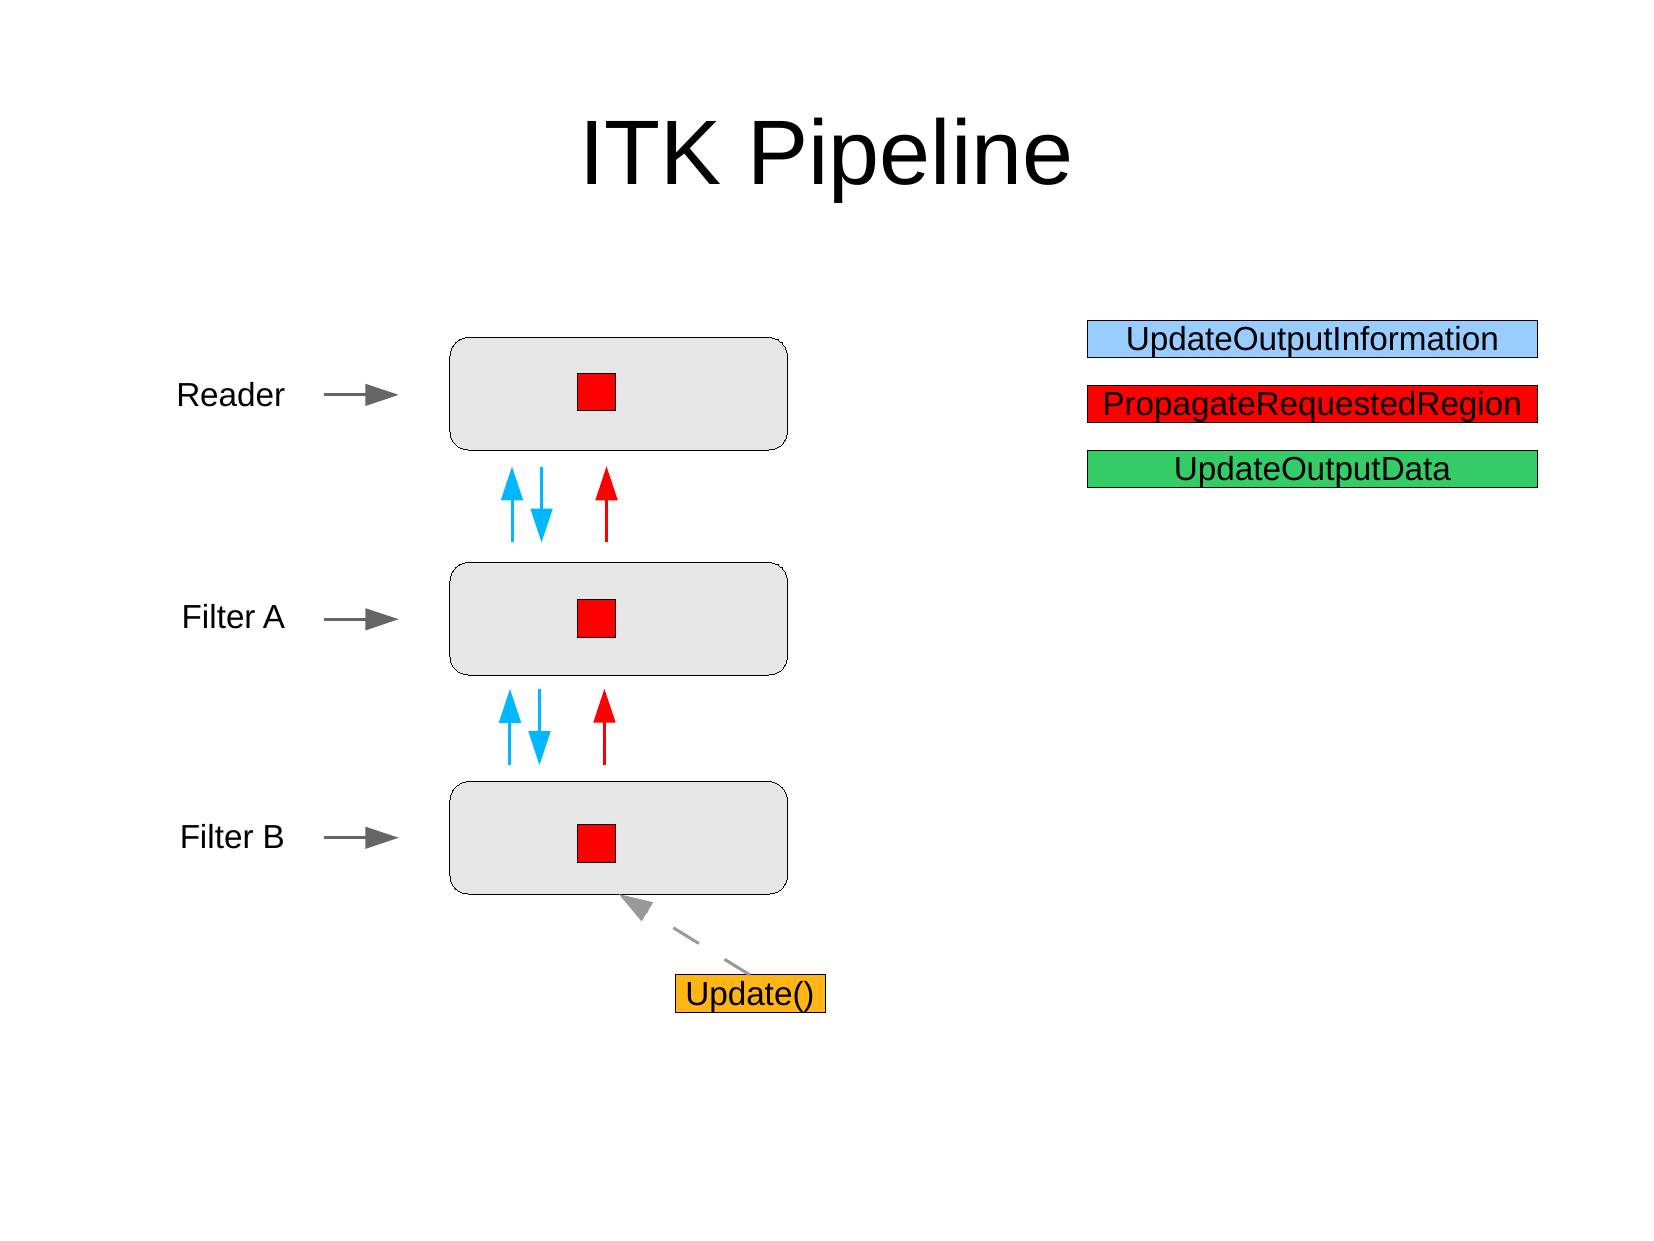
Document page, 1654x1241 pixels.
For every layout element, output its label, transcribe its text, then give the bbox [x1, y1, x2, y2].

text_box Reader [112, 369, 301, 422]
text_box [449, 337, 788, 451]
text_box Filter A [112, 591, 301, 644]
text_box UpdateOutputData [1087, 450, 1538, 488]
text_box [449, 781, 788, 895]
text_box UpdateOutputInformation [1087, 320, 1538, 358]
text_box Filter B [112, 810, 301, 863]
text_box Update() [675, 974, 826, 1013]
text_box PropagateRequestedRegion [1087, 385, 1538, 423]
title ITK Pipeline [82, 56, 1571, 250]
text_box [449, 562, 788, 676]
